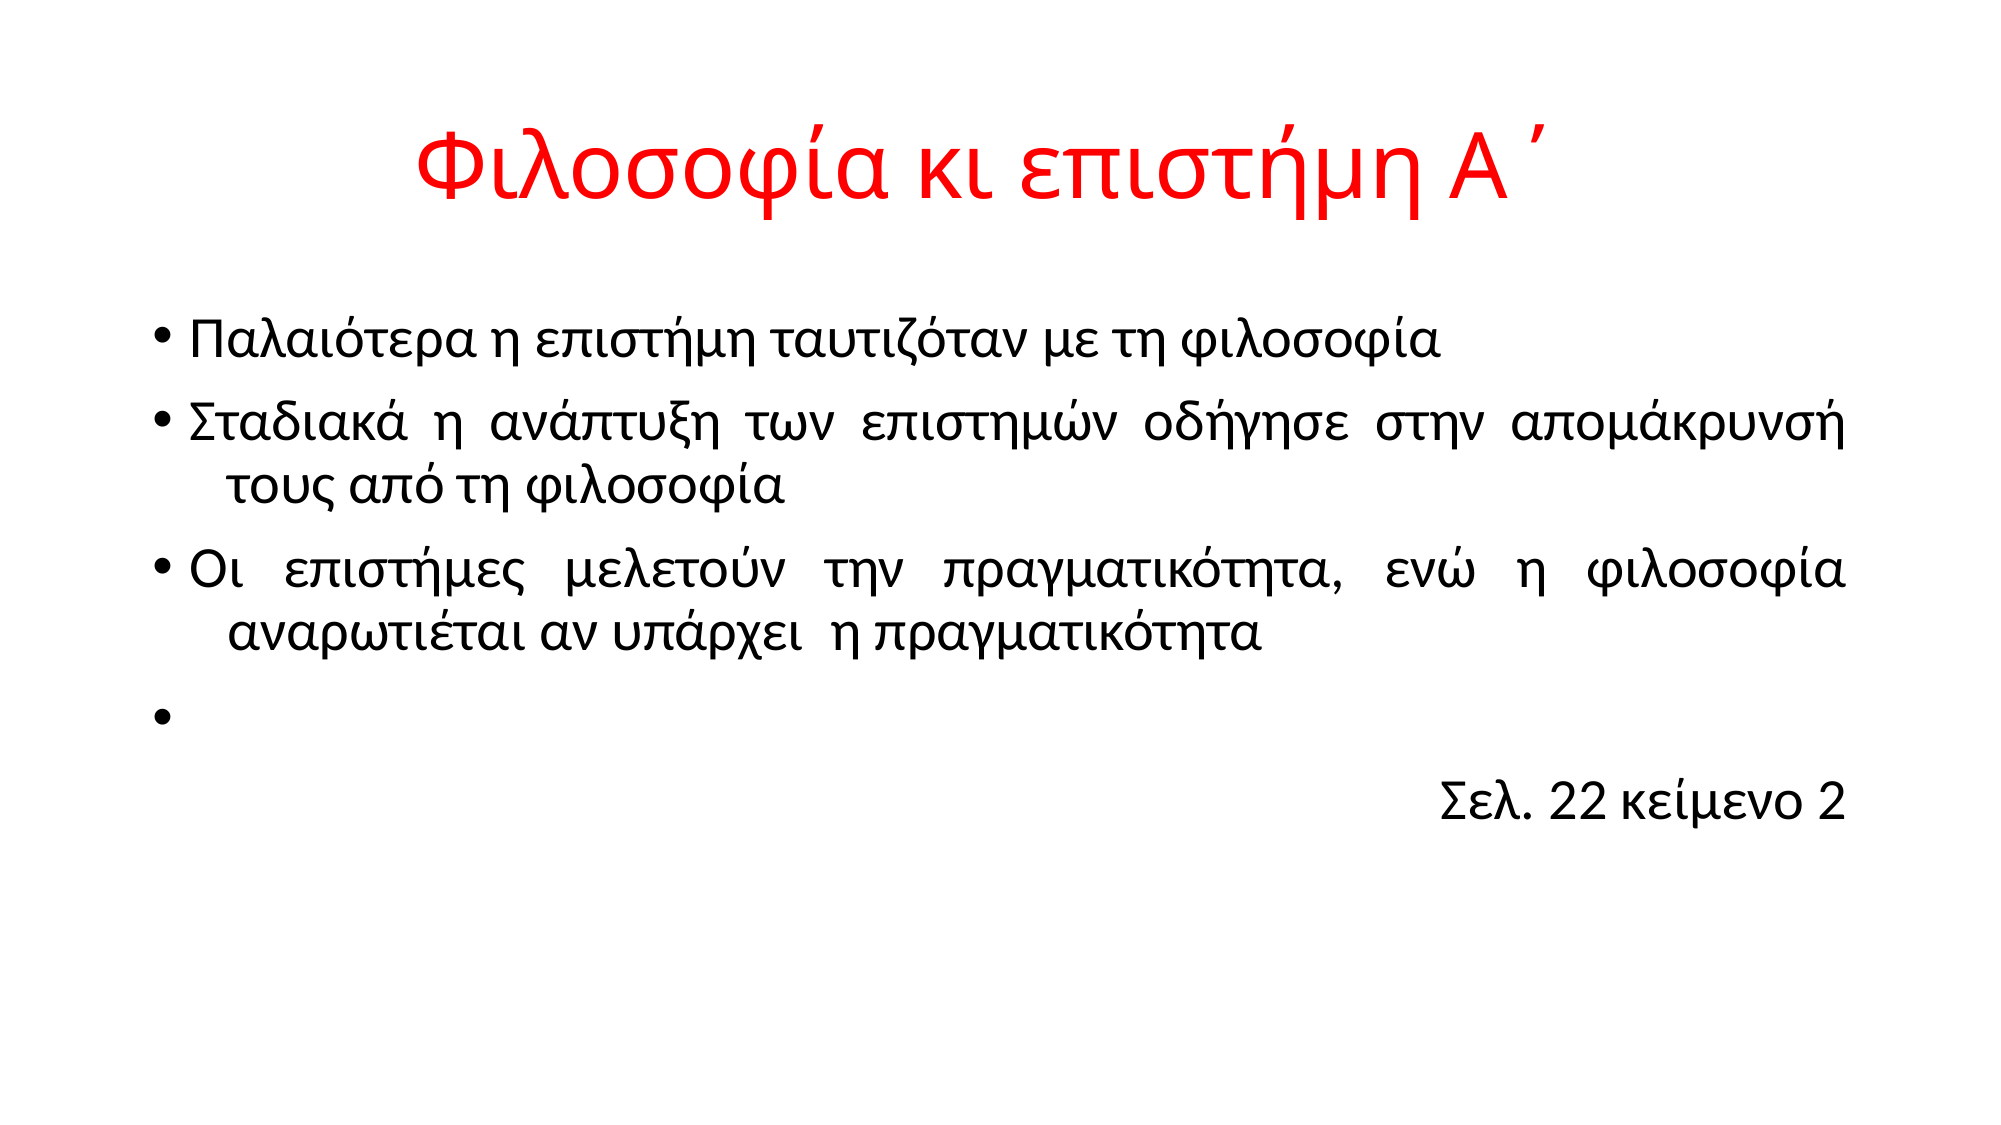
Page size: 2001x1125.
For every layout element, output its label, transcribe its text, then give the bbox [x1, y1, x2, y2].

list Παλαιότερα η επιστήμη ταυτιζόταν με τη φιλοσοφία Σταδιακά η ανάπτυξη των επιστημών οδήγησε στην απομάκρυνσή τους από τη φιλοσοφία Οι επιστήμες μελετούν την πραγματικότητα, ενώ η φιλοσοφία αναρωτιέται αν υπάρχει η πραγματικότητα Σελ. 22 κείμενο 2 [137, 299, 1863, 1014]
title Φιλοσοφία κι επιστήμη Α΄ [137, 59, 1863, 278]
